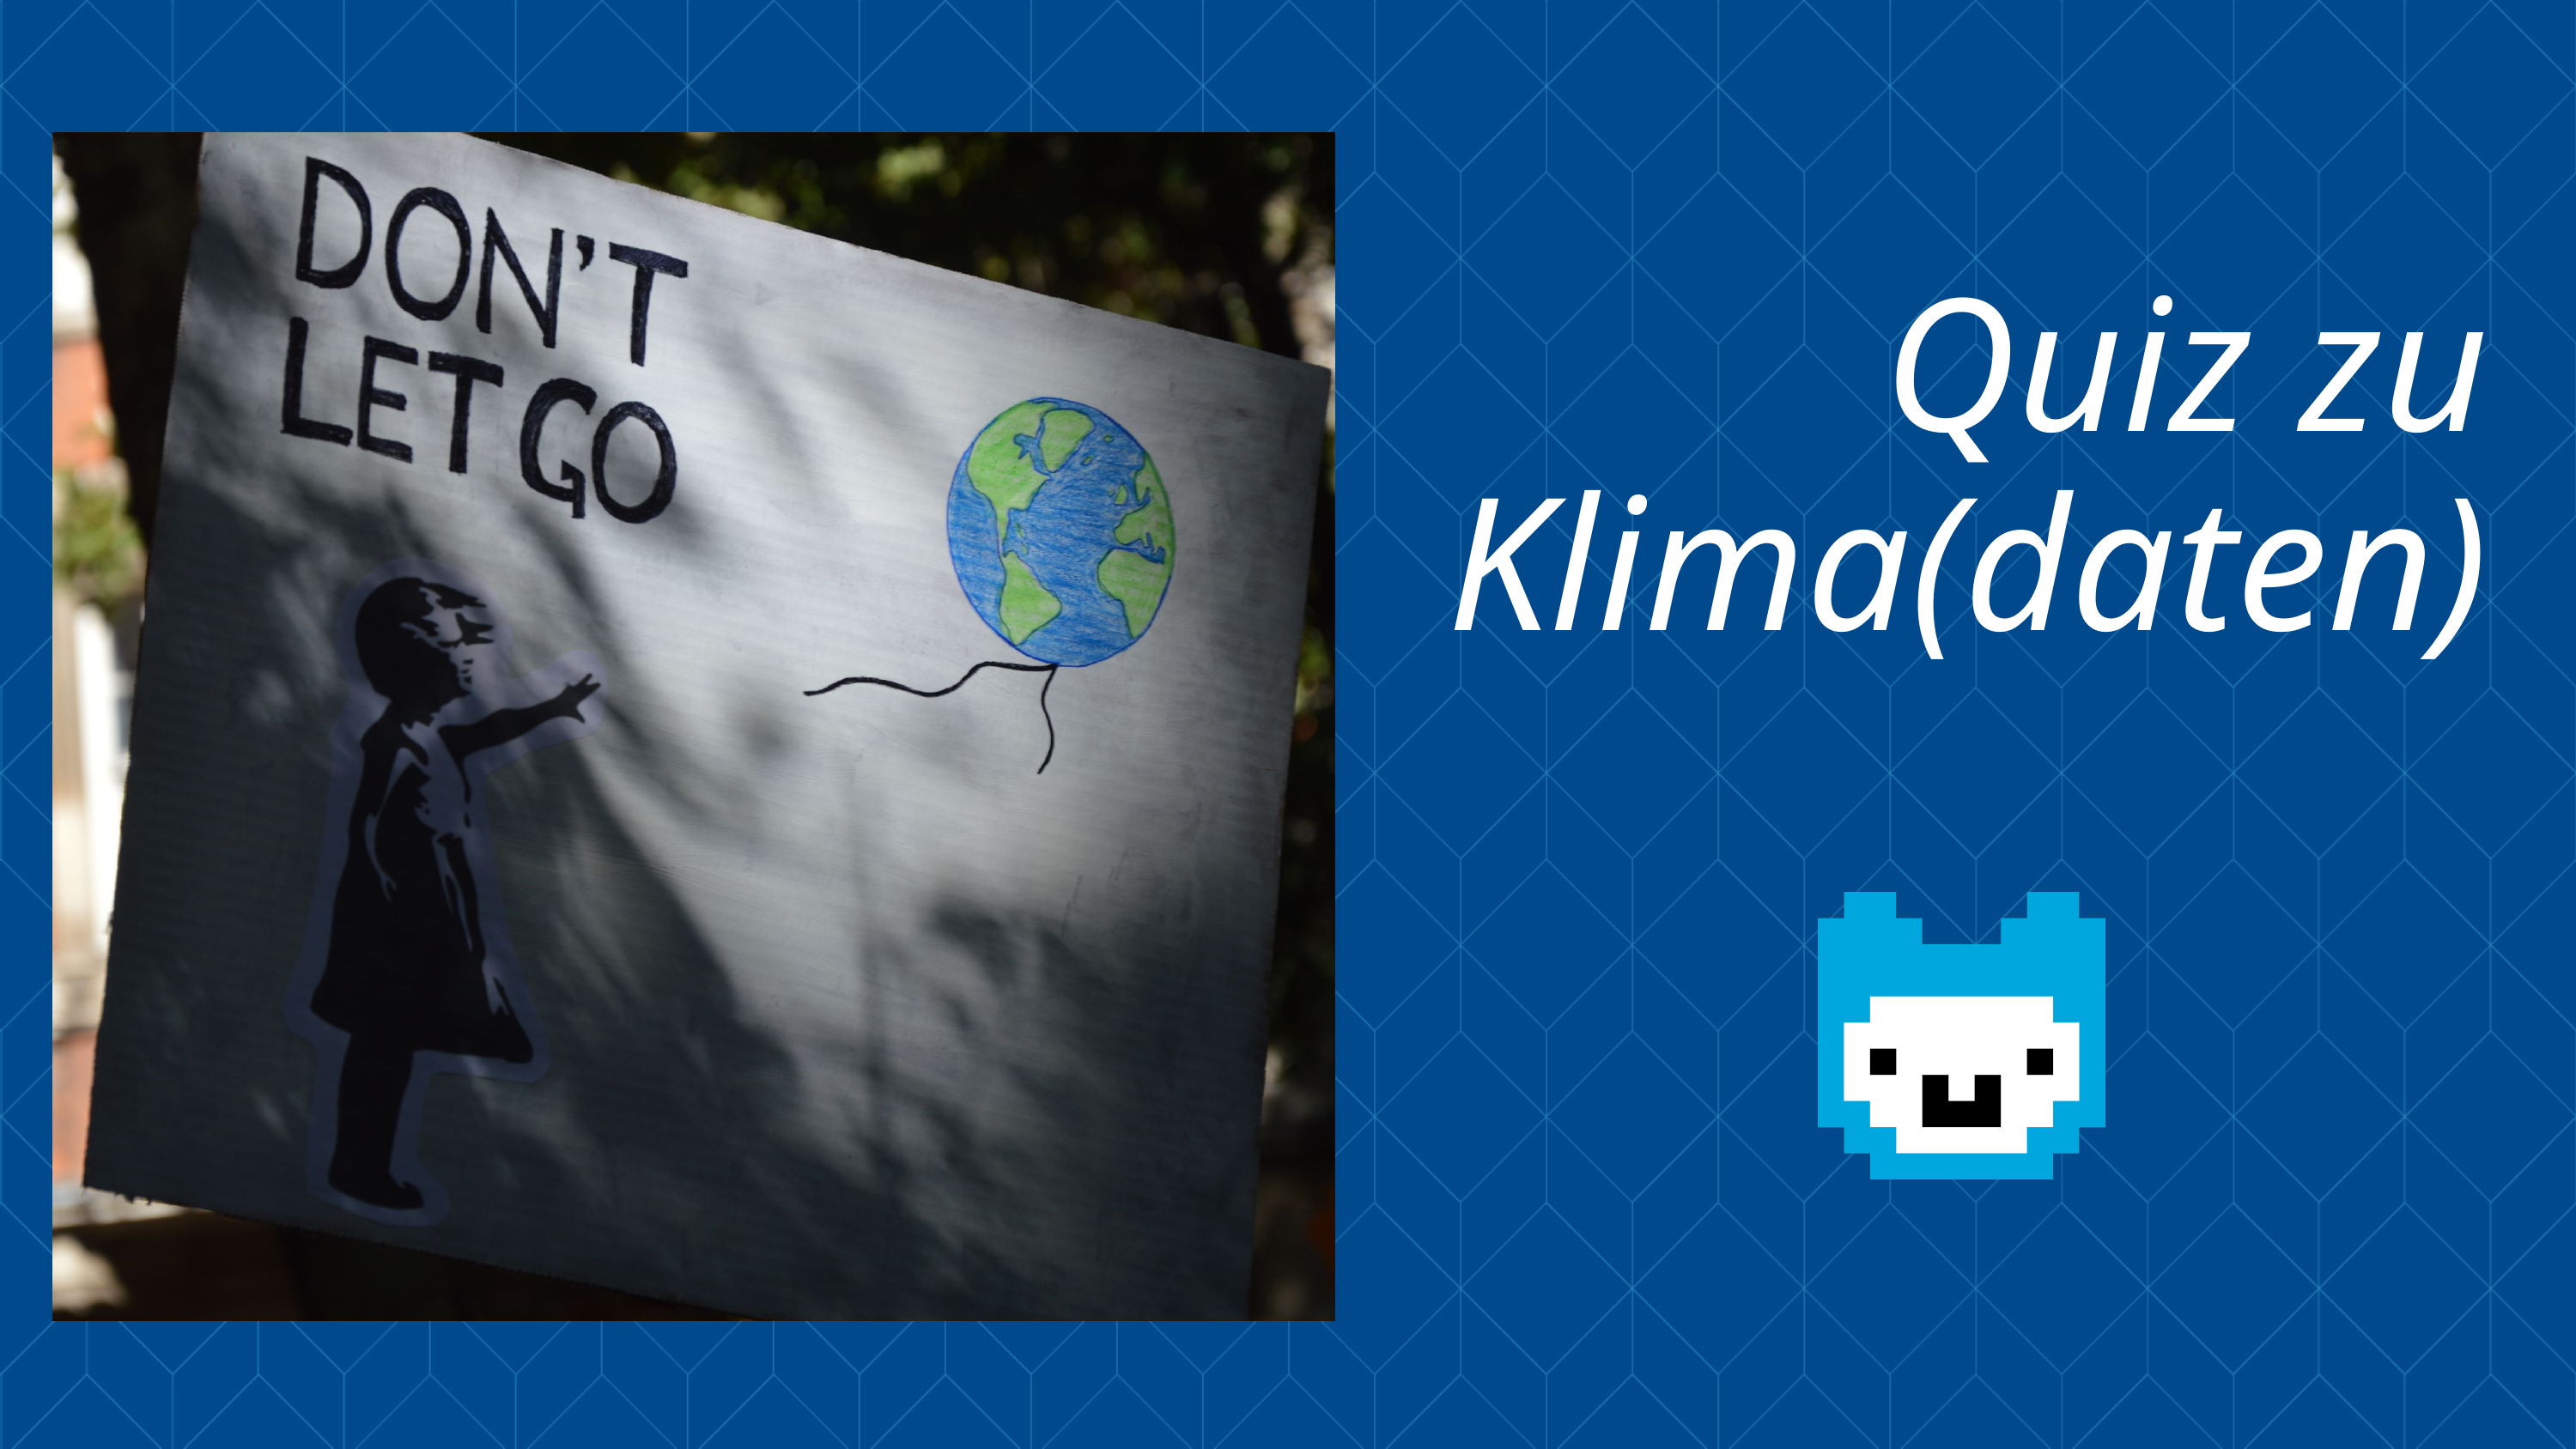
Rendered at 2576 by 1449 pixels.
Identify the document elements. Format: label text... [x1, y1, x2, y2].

text_box Quiz zu Klima(daten) [1335, 259, 2502, 498]
picture [0, 0, 2576, 1449]
